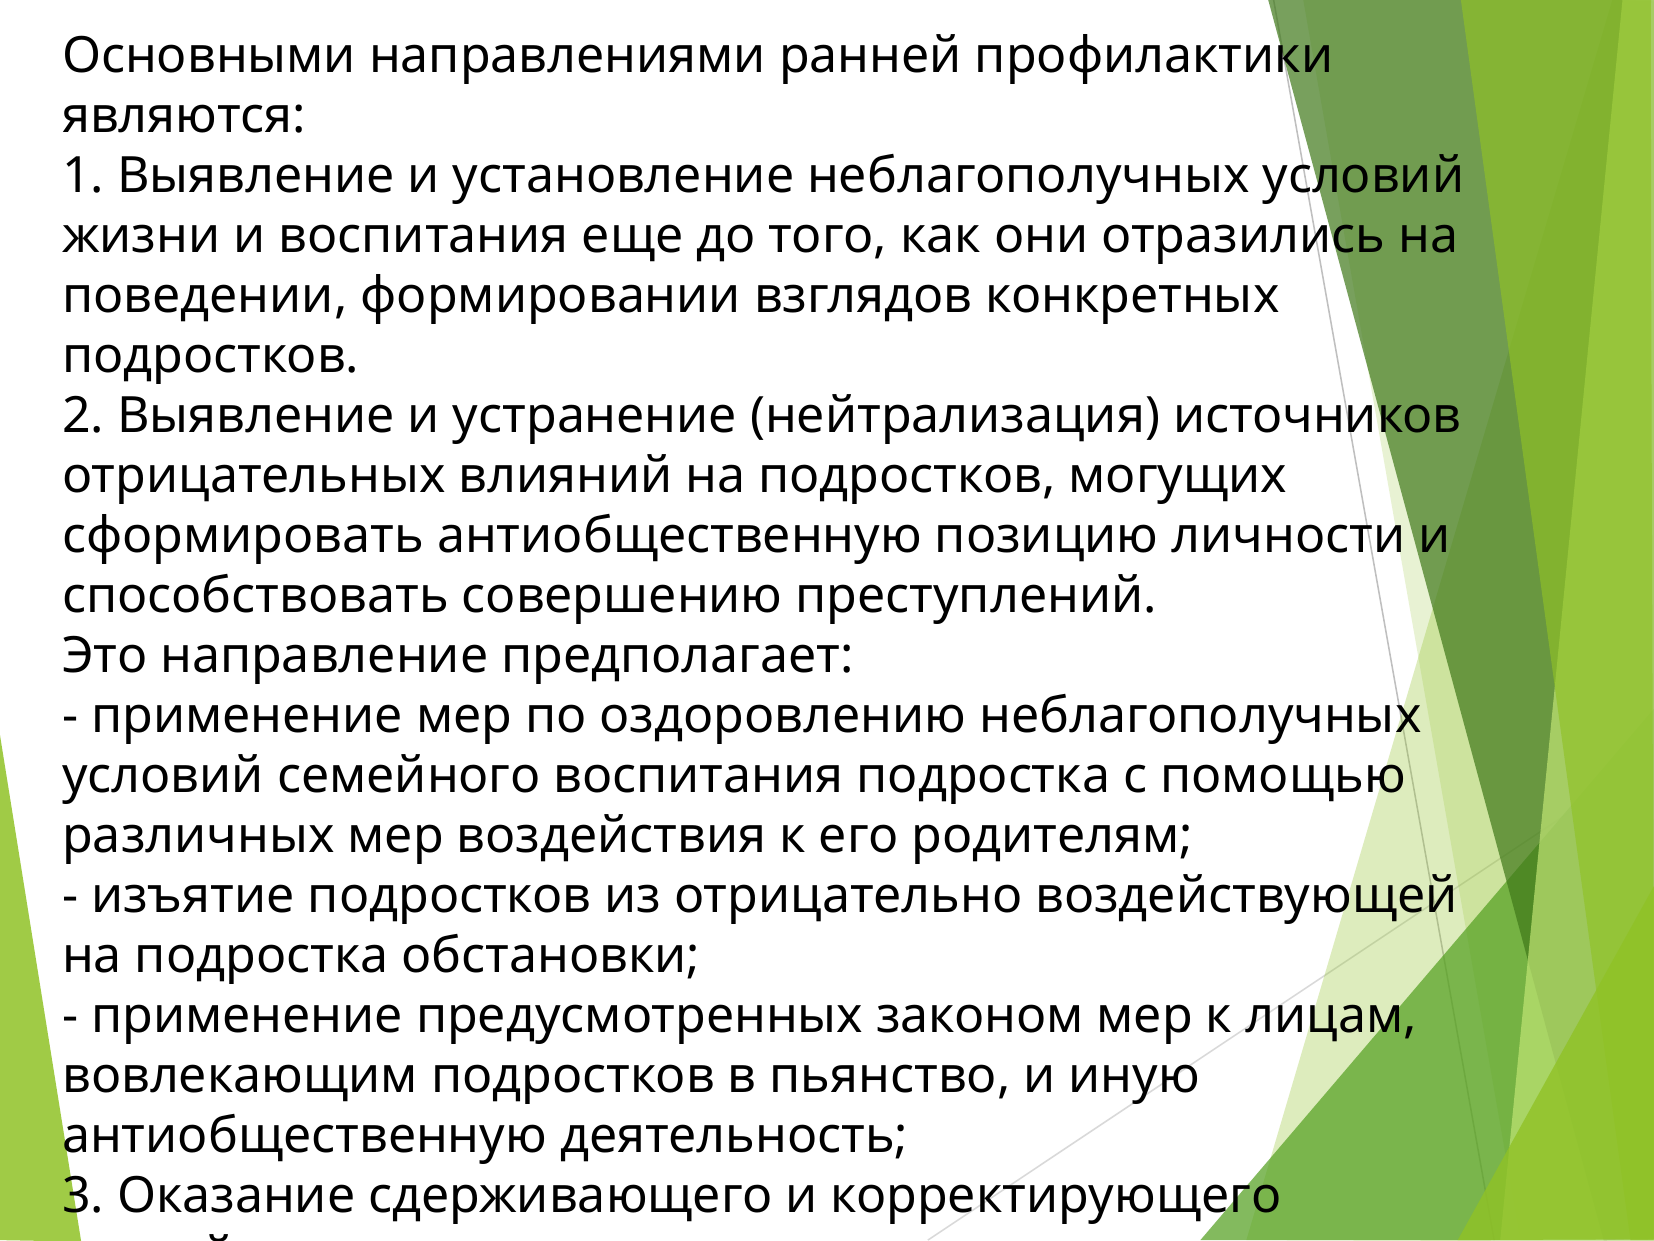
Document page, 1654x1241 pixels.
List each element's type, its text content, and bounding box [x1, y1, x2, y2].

title Основными направлениями ранней профилактики являются: 1. Выявление и установление неблагополучных условий жизни и воспитания еще до того, как они отразились на поведении, формировании взглядов конкретных подростков. 2. Выявление и устранение (нейтрализация) источников отрицательных влияний на подростков, могущих сформировать антиобщественную позицию личности и способствовать совершению преступлений. Это направление предполагает: - применение мер по оздоровлению неблагополучных условий семейного воспитания подростка с помощью различных мер воздействия к его родителям; - изъятие подростков из отрицательно воздействующей на подростка обстановки; - применение предусмотренных законом мер к лицам, вовлекающим подростков в пьянство, и иную антиобщественную деятельность; 3. Оказание сдерживающего и корректирующего воздействия на подростков с социально отклоняющимся поведением. [47, 14, 1536, 1096]
